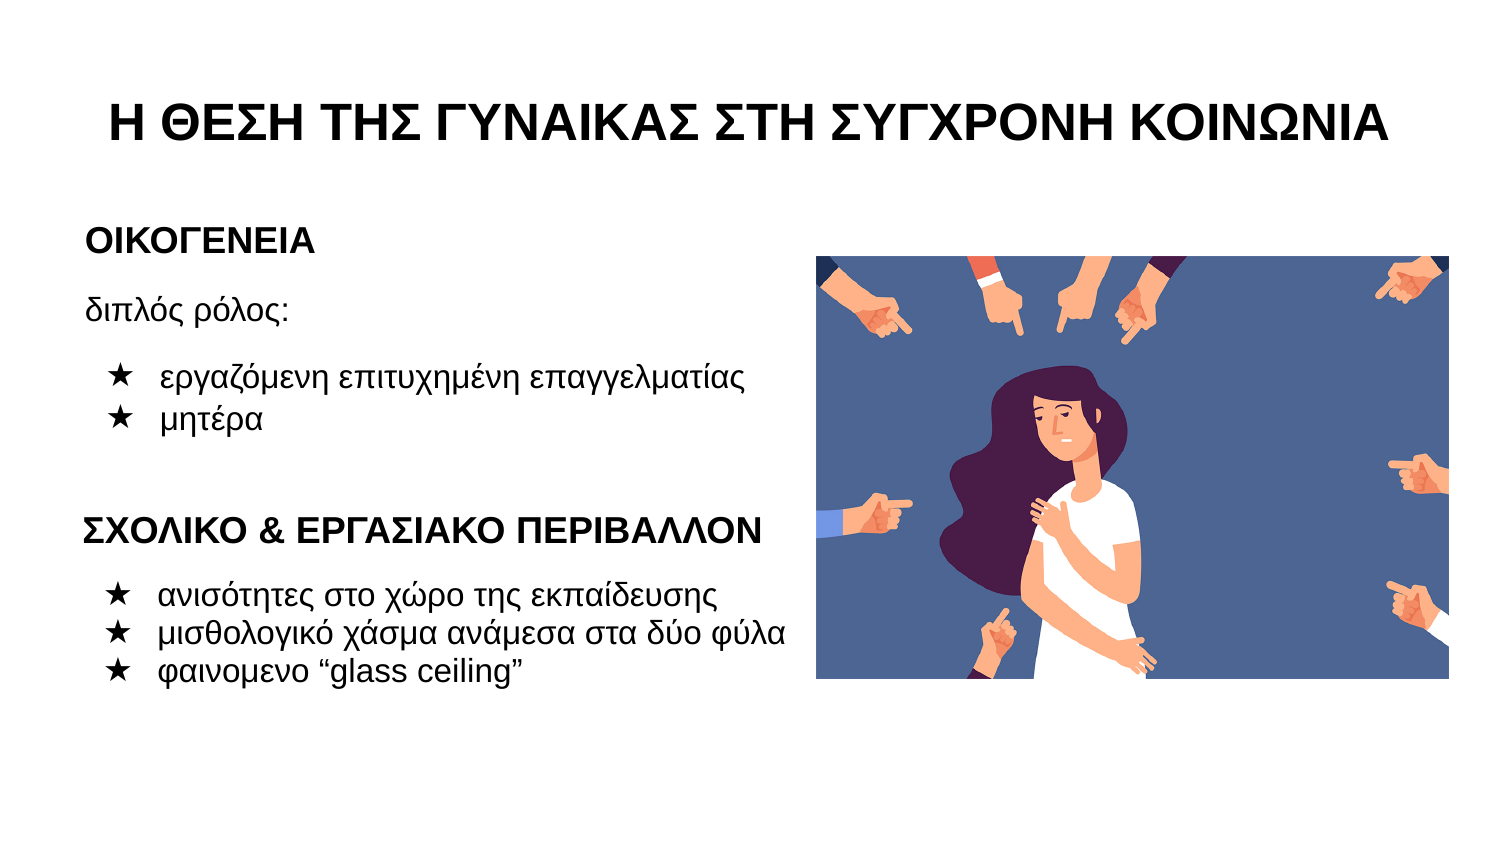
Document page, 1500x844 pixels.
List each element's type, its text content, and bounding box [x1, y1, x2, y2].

title Η ΘΕΣΗ ΤΗΣ ΓΥΝΑΙΚΑΣ ΣΤΗ ΣΥΓΧΡΟΝΗ ΚΟΙΝΩΝΙΑ [51, 72, 1449, 167]
text_box ΟΙΚΟΓΕΝΕΙΑ διπλός ρόλος: εργαζόμενη επιτυχημένη επαγγελματίας μητέρα [69, 199, 813, 513]
text_box ΣΧΟΛΙΚΟ & ΕΡΓΑΣΙΑΚΟ ΠΕΡΙΒΑΛΛΟΝ ανισότητες στο χώρο της εκπαίδευσης μισθολογικό χάσμα ανάμεσα στα δύο φύλα φαινομενο “glass ceiling” [67, 489, 811, 706]
picture [816, 256, 1449, 679]
